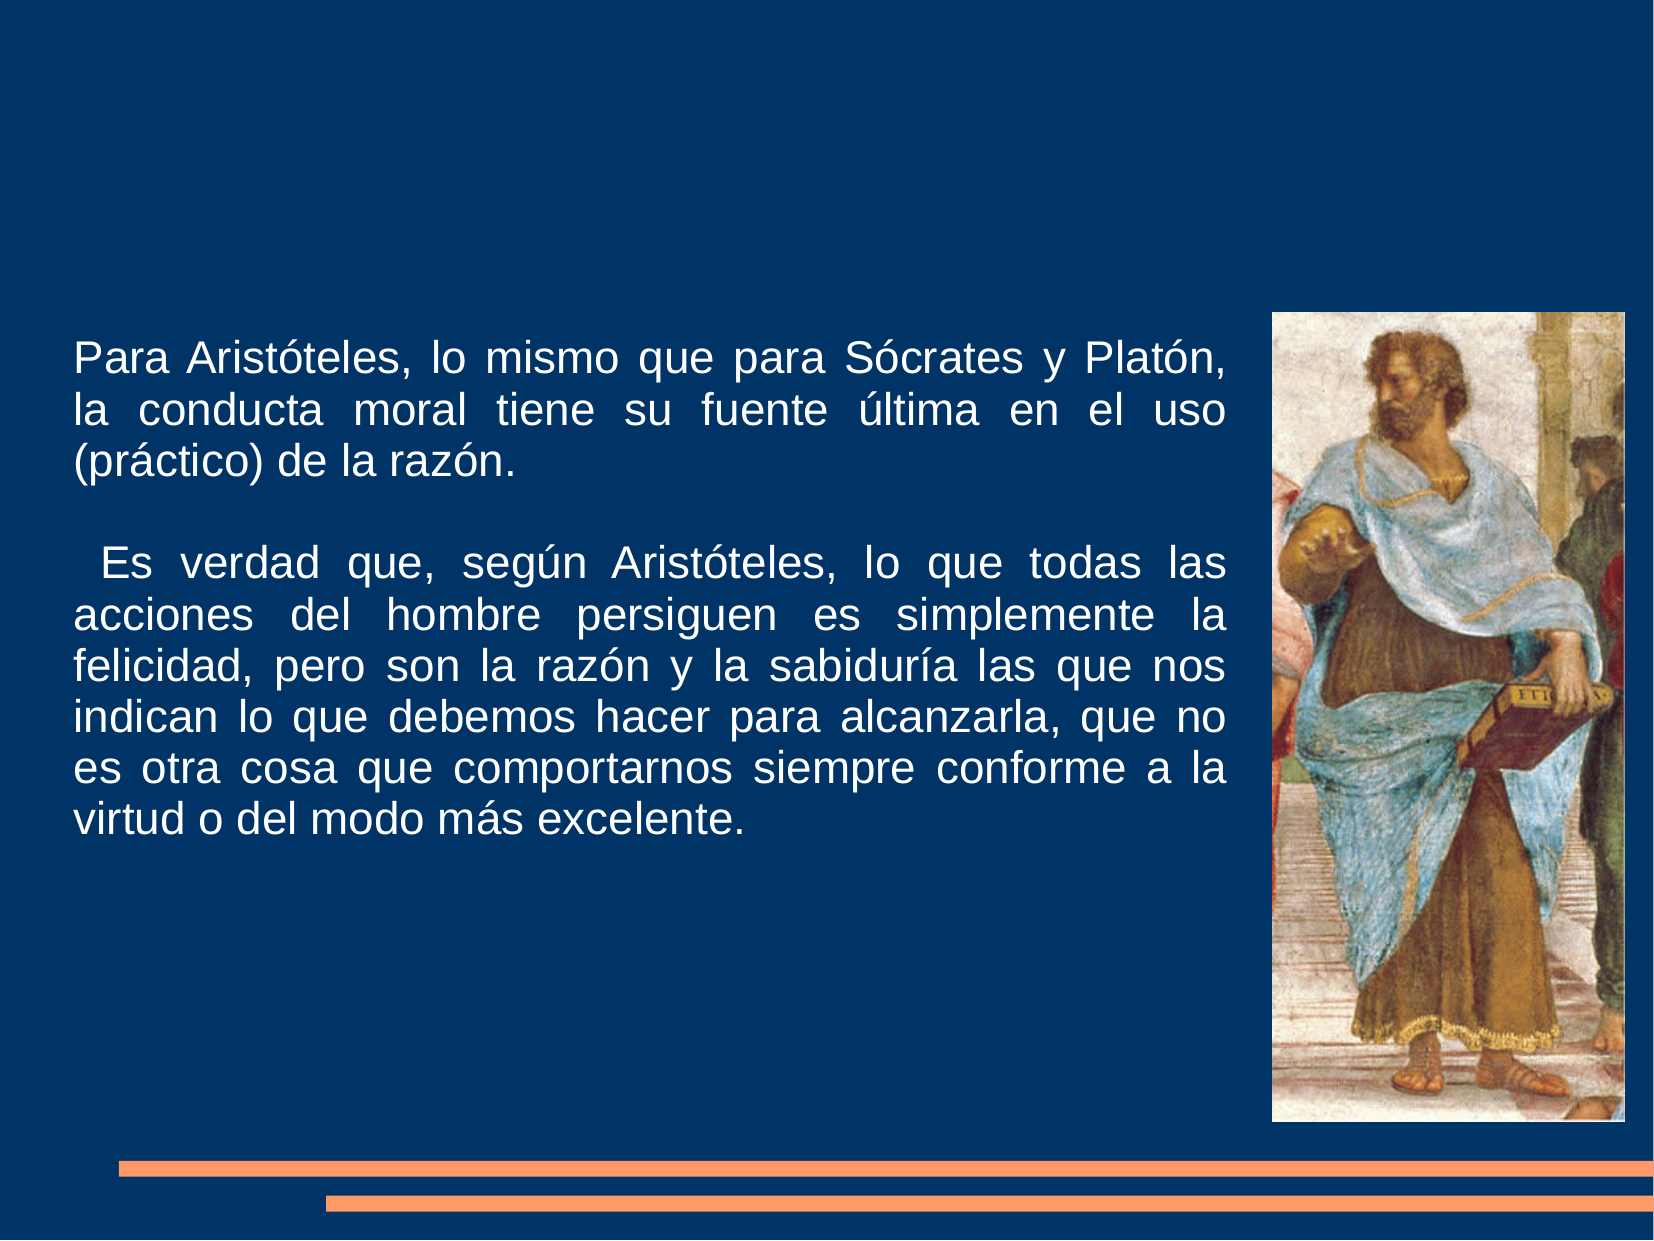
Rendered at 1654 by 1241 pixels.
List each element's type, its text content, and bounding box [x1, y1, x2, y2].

text_box Para Aristóteles, lo mismo que para Sócrates y Platón, la conducta moral tiene su fuente última en el uso (práctico) de la razón. Es verdad que, según Aristóteles, lo que todas las acciones del hombre persiguen es simplemente la felicidad, pero son la razón y la sabiduría las que nos indican lo que debemos hacer para alcanzarla, que no es otra cosa que comportarnos siempre conforme a la virtud o del modo más excelente. [59, 324, 1244, 1117]
picture [1272, 312, 1625, 1123]
